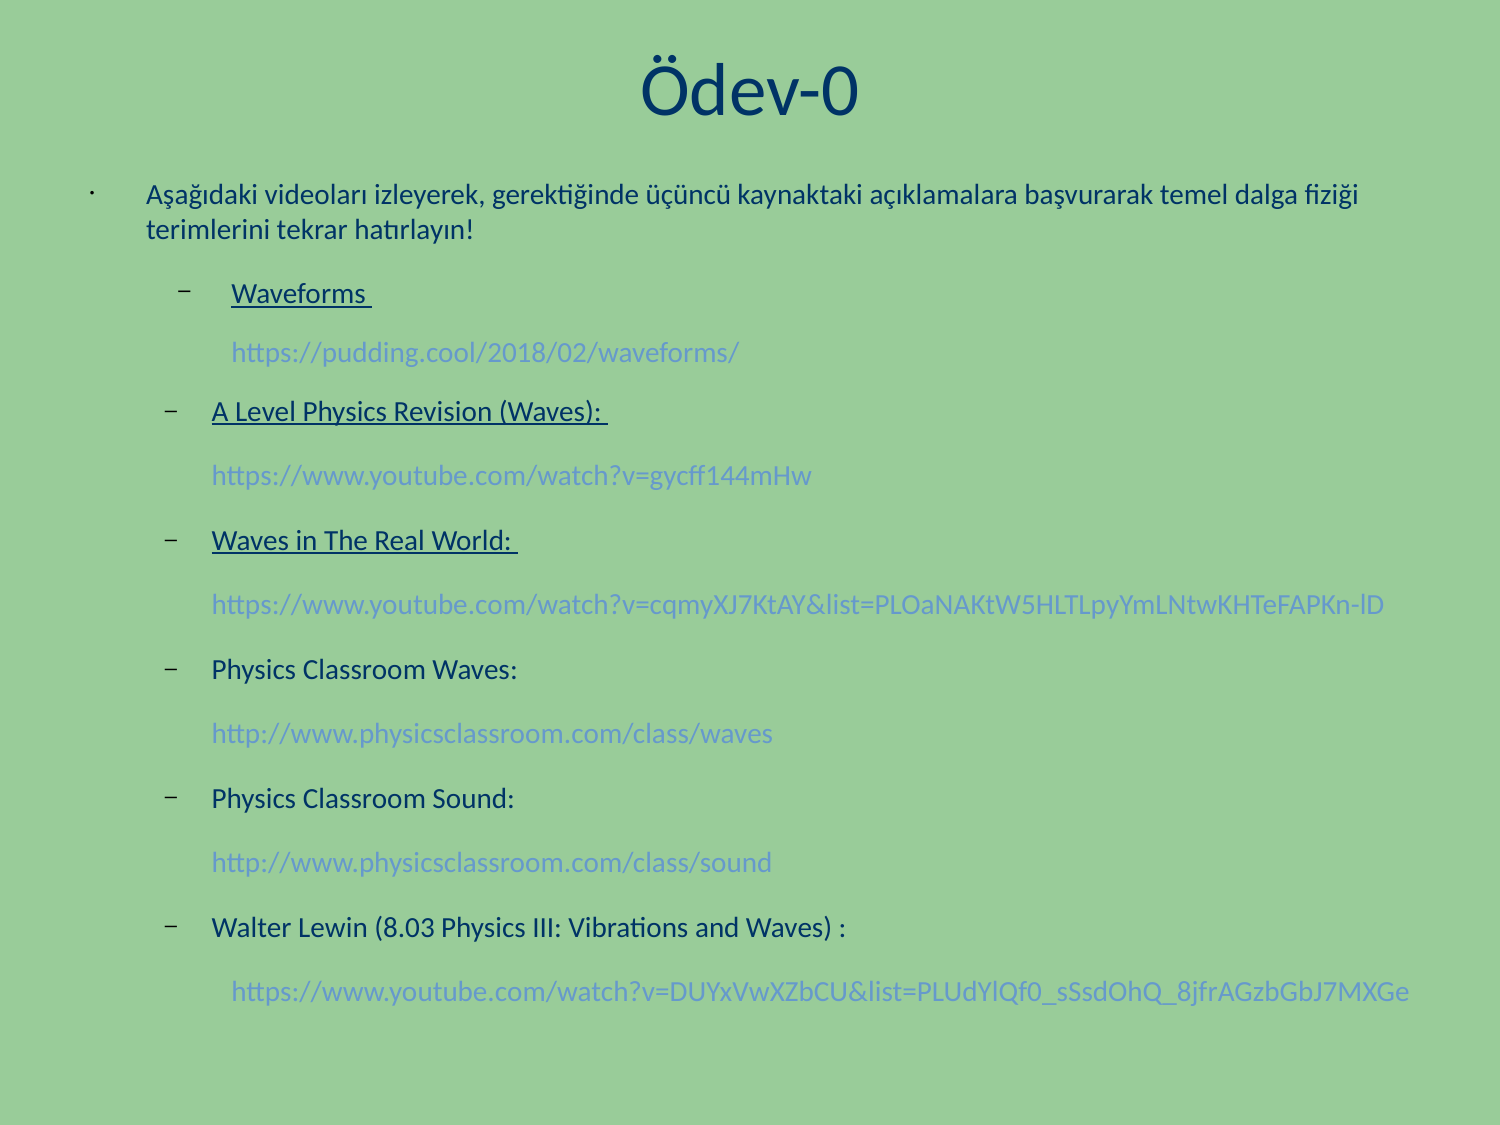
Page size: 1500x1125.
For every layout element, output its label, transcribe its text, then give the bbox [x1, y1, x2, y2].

title Ödev-0 [75, 33, 1425, 139]
list Aşağıdaki videoları izleyerek, gerektiğinde üçüncü kaynaktaki açıklamalara başvurarak temel dalga fiziği terimlerini tekrar hatırlayın! Waveforms https://pudding.cool/2018/02/waveforms/ A Level Physics Revision (Waves): https://www.youtube.com/watch?v=gycff144mHw Waves in The Real World: https://www.youtube.com/watch?v=cqmyXJ7KtAY&list=PLOaNAKtW5HLTLpyYmLNtwKHTeFAPKn-lD Physics Classroom Waves: http://www.physicsclassroom.com/class/waves Physics Classroom Sound: http://www.physicsclassroom.com/class/sound Walter Lewin (8.03 Physics III: Vibrations and Waves) : https://www.youtube.com/watch?v=DUYxVwXZbCU&list=PLUdYlQf0_sSsdOhQ_8jfrAGzbGbJ7MXGe [75, 168, 1471, 1125]
